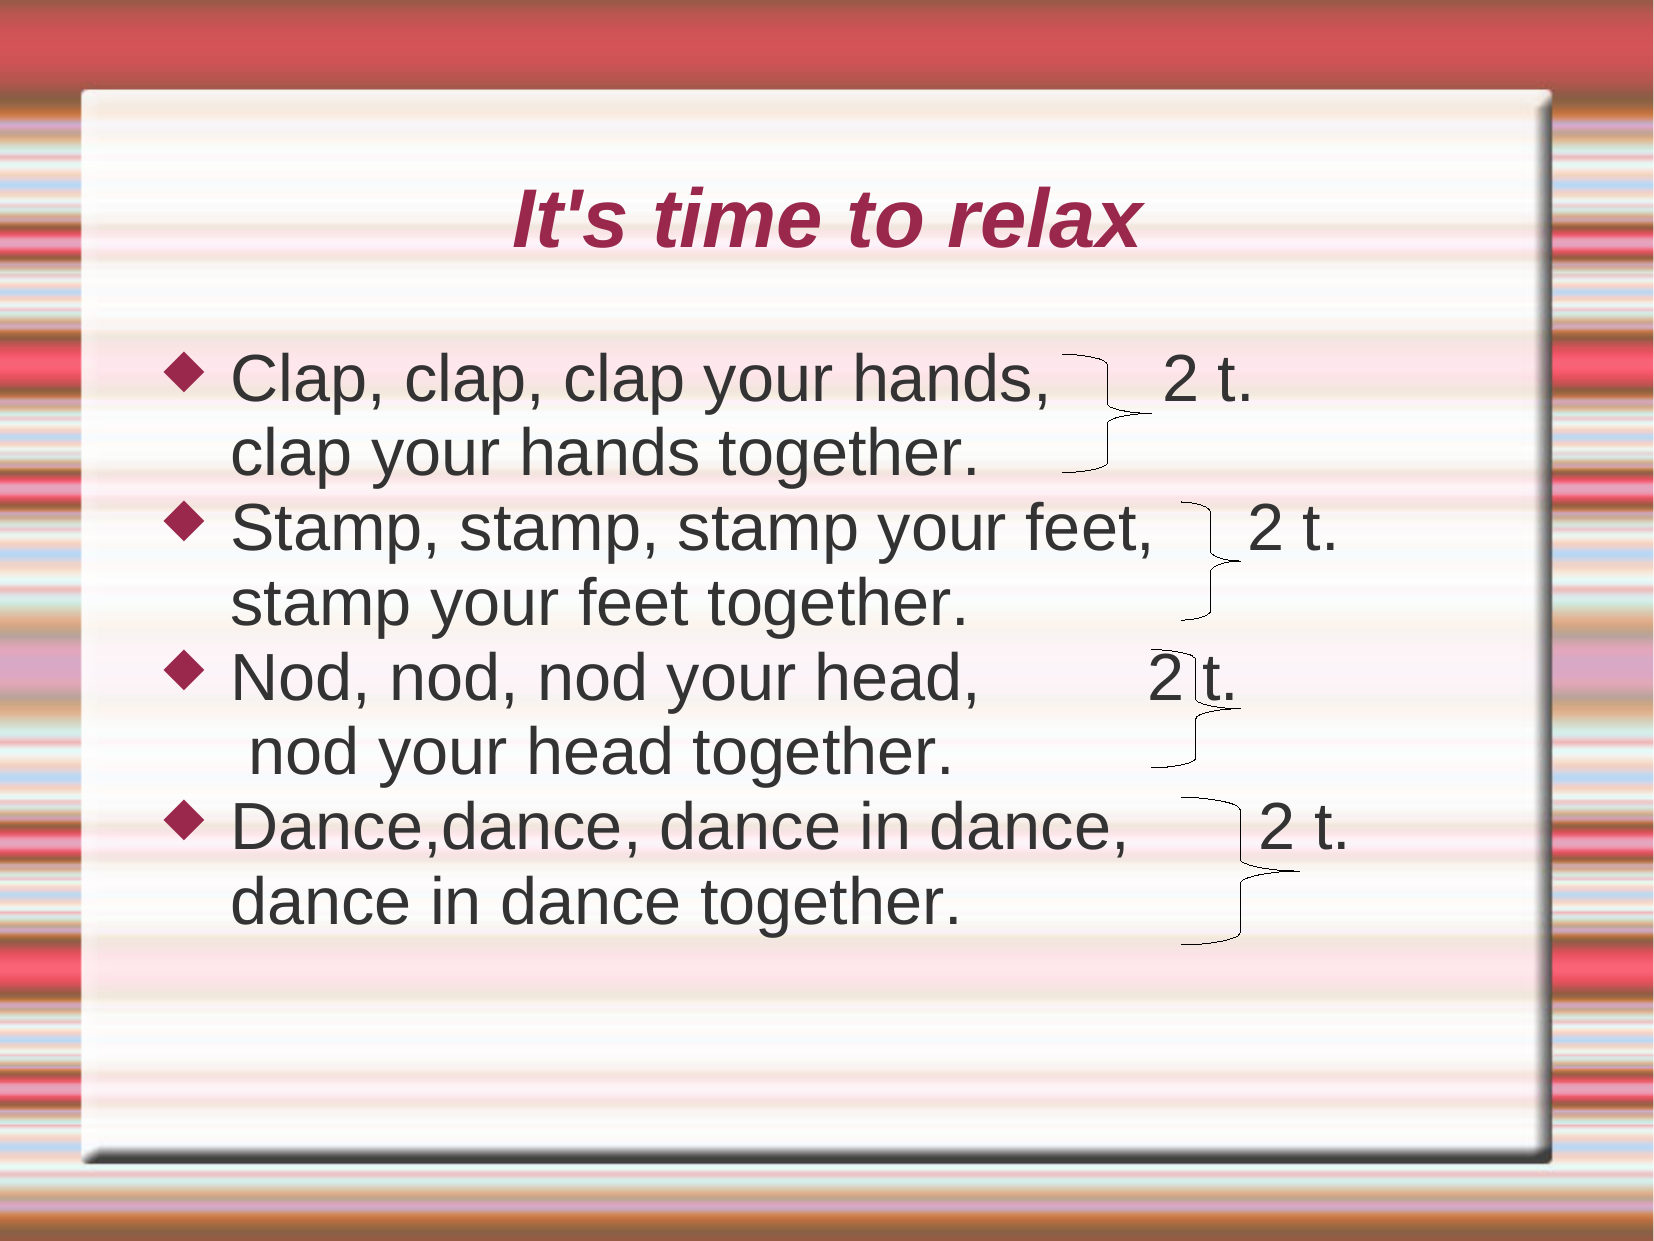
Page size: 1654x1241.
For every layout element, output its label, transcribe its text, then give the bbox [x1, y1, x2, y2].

picture [0, 0, 1654, 1241]
title It's time to relax [121, 114, 1534, 322]
list Clap, clap, clap your hands, 2 t. clap your hands together. Stamp, stamp, stamp your feet, 2 t. stamp your feet together. Nod, nod, nod your head, 2 t. nod your head together. Dance,dance, dance in dance, 2 t. dance in dance together. [147, 340, 1529, 1123]
